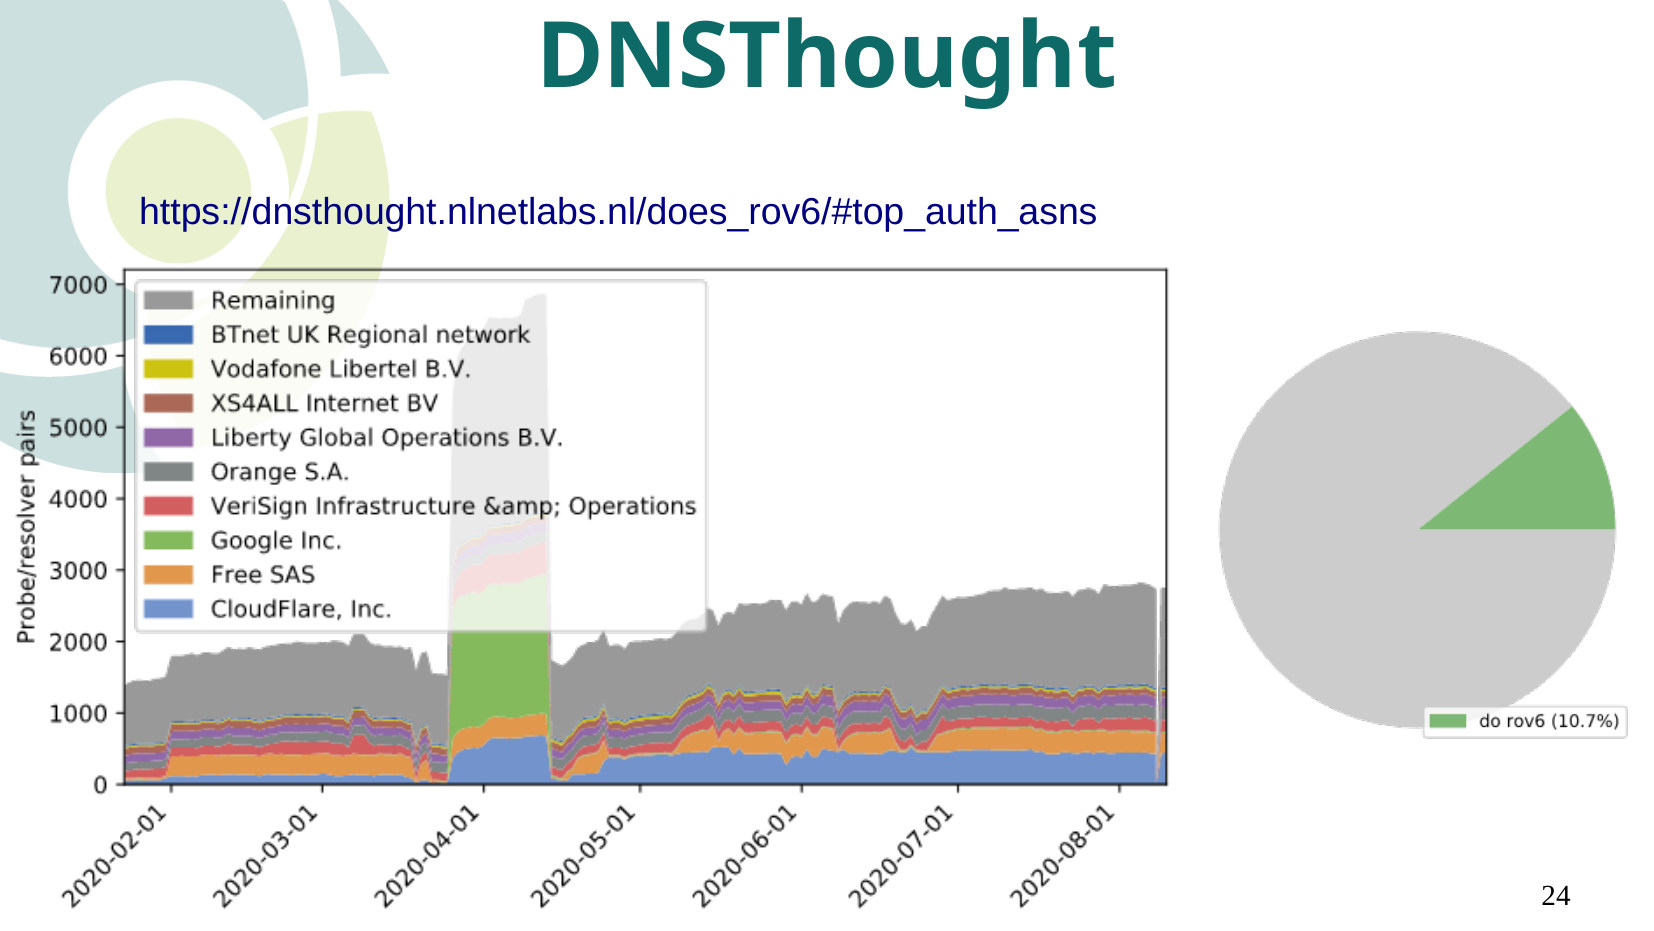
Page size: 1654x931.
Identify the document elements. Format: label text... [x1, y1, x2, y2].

text_box https://dnsthought.nlnetlabs.nl/does_rov6/#top_auth_asns [124, 182, 1276, 272]
title DNSThought [82, 8, 1571, 221]
picture [0, 245, 1654, 930]
